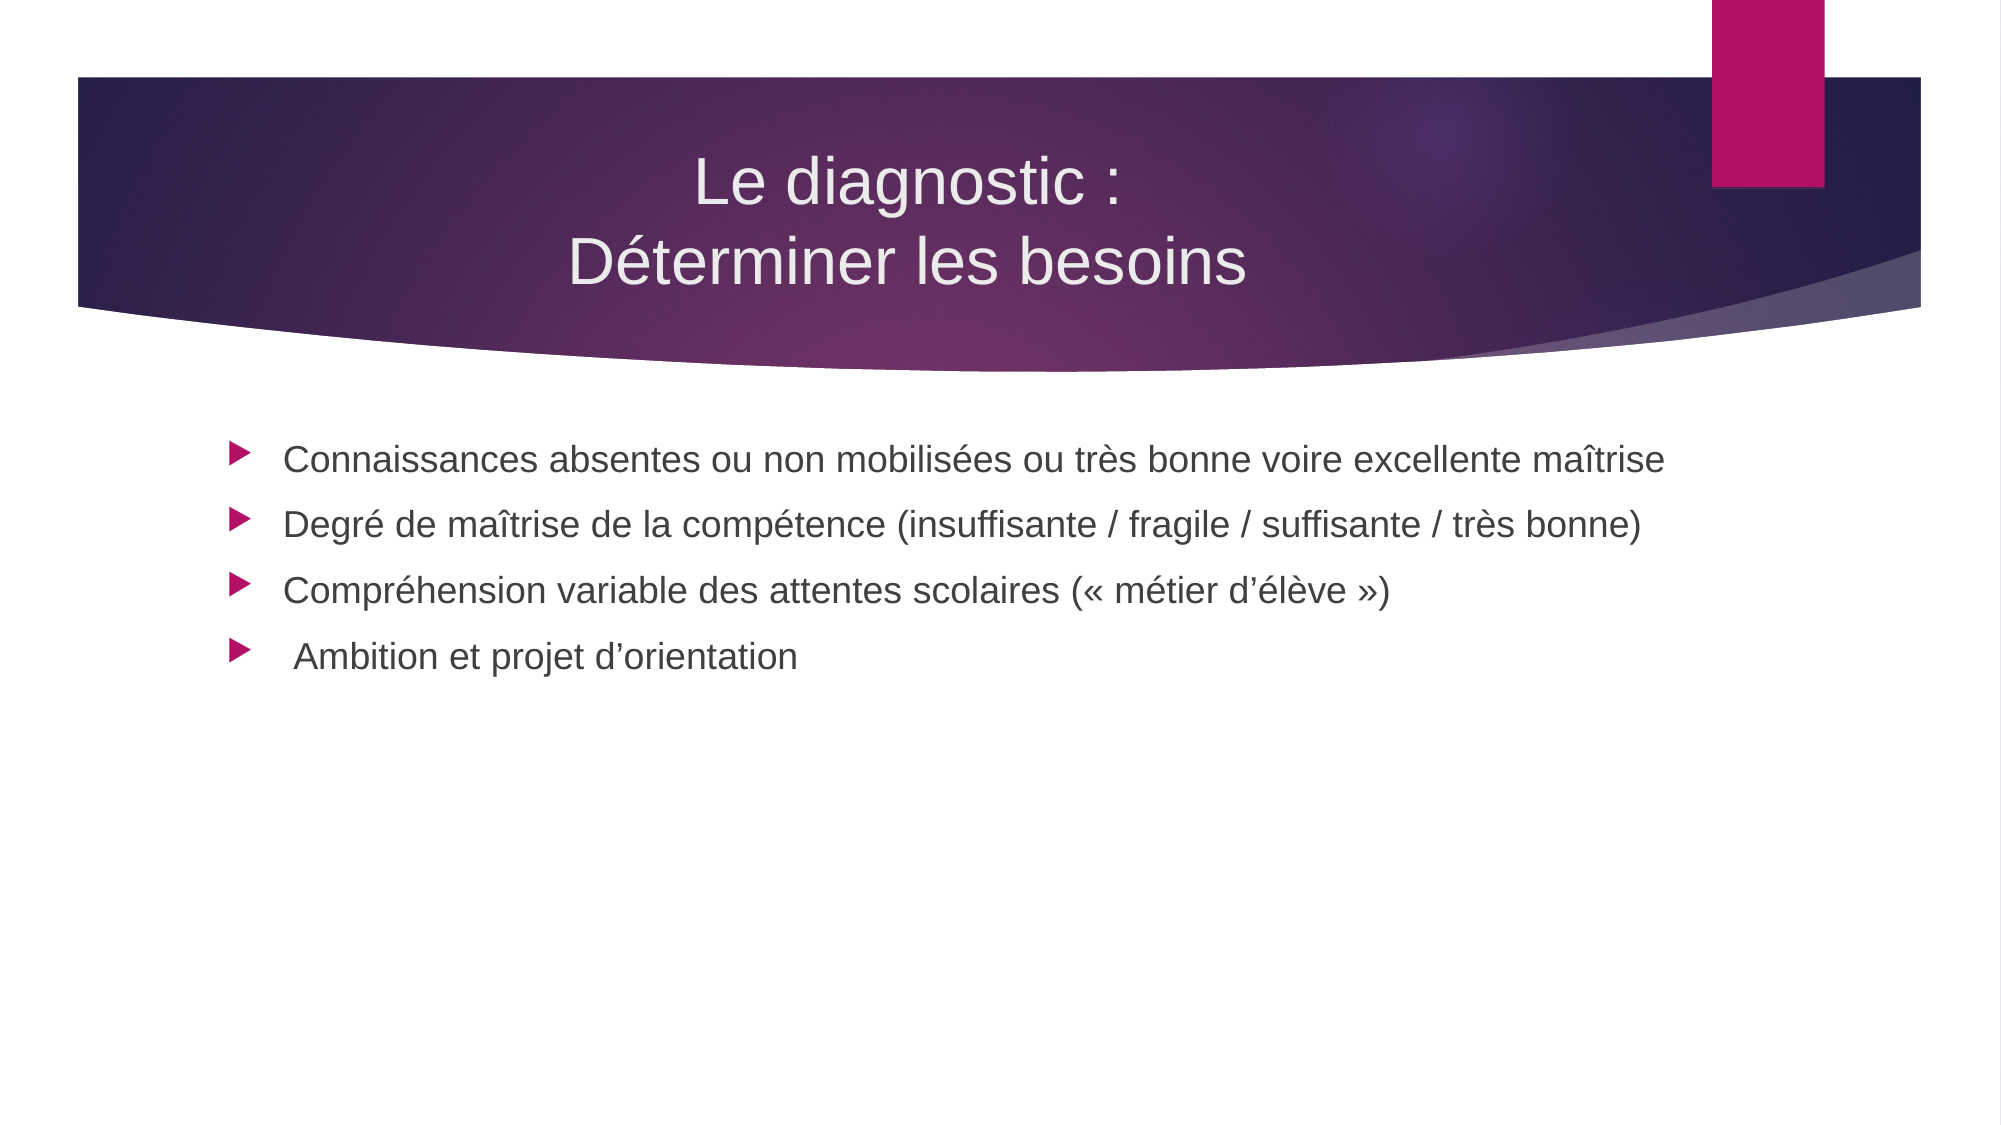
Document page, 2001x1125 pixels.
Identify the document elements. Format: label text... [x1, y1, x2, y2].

picture [79, 78, 1920, 371]
list Connaissances absentes ou non mobilisées ou très bonne voire excellente maîtrise Degré de maîtrise de la compétence (insuffisante / fragile / suffisante / très bonne) Compréhension variable des attentes scolaires (« métier d’élève ») Ambition et projet d’orientation [211, 427, 1748, 988]
title Le diagnostic : Déterminer les besoins [189, 159, 1627, 276]
